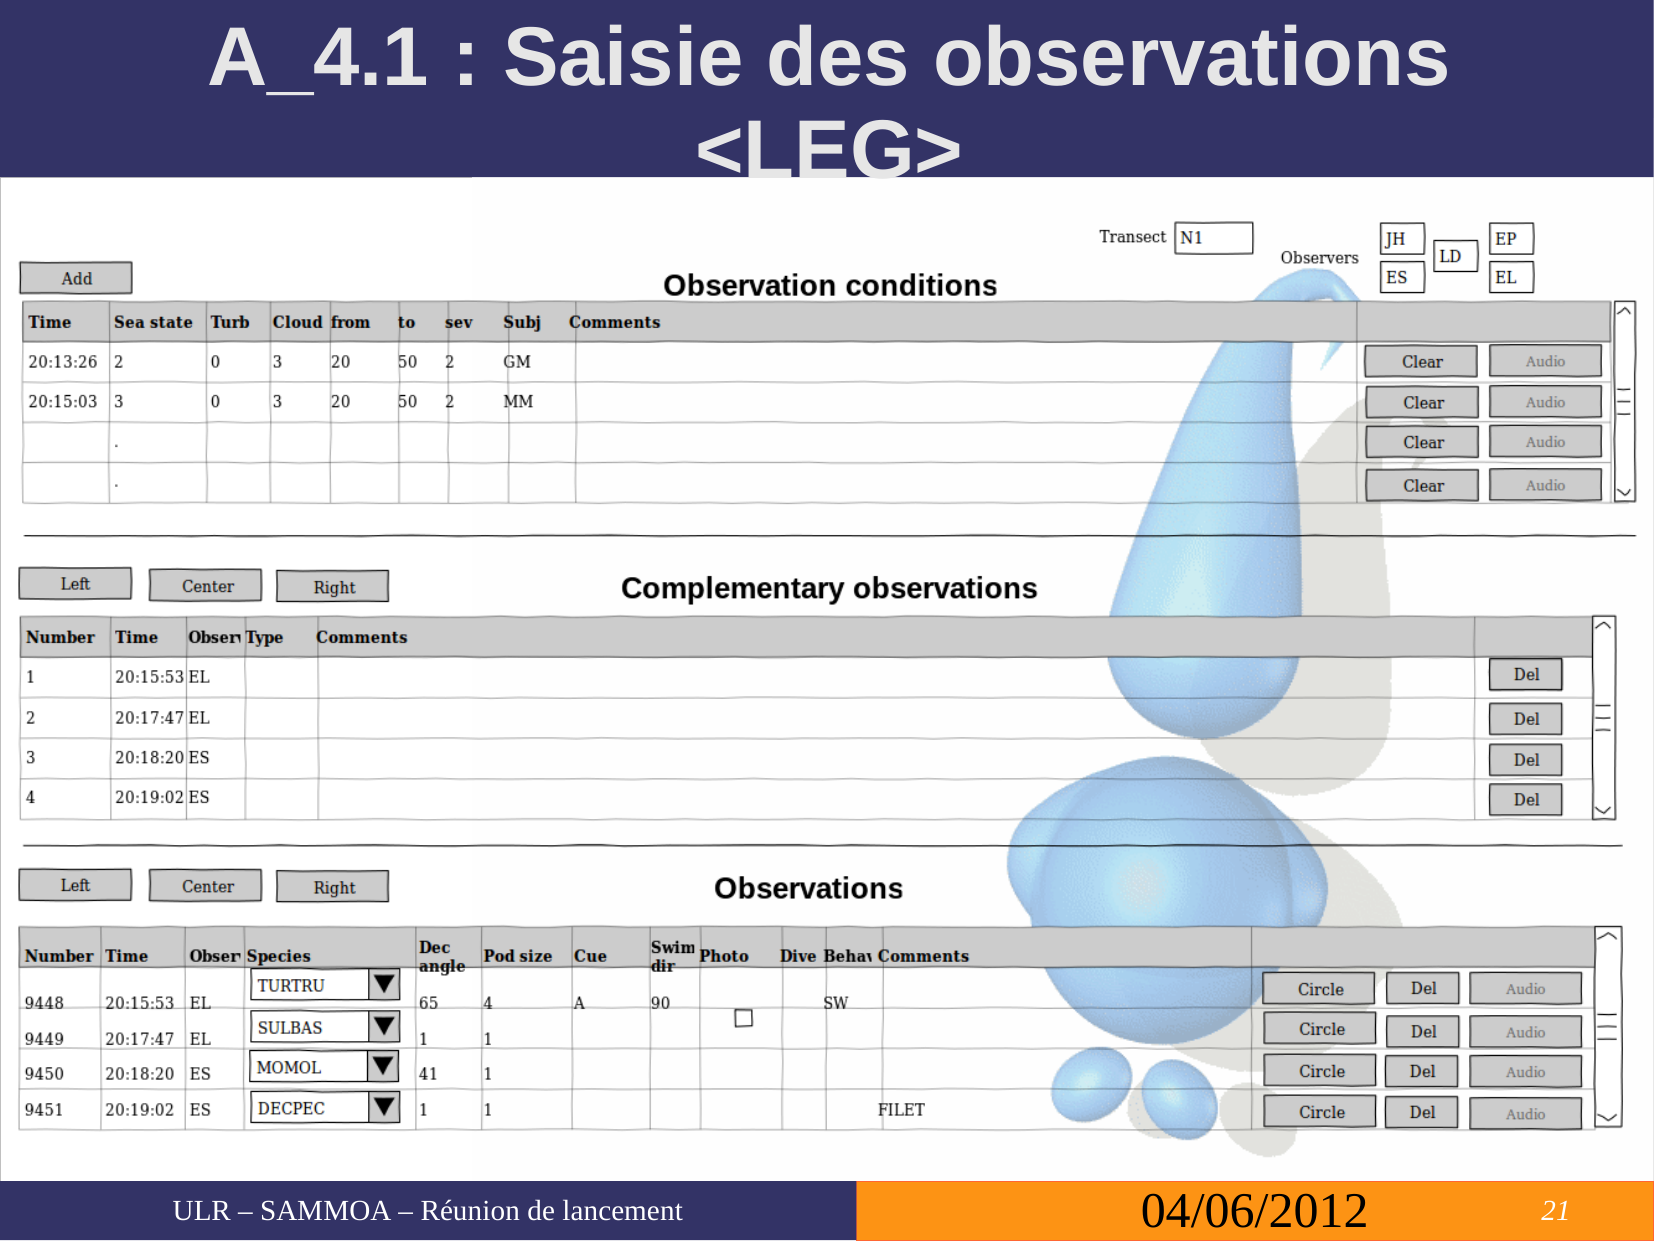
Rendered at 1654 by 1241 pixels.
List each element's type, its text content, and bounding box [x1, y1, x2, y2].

title A_4.1 : Saisie des observations <LEG> [123, 0, 1536, 204]
picture [0, 178, 1654, 1181]
